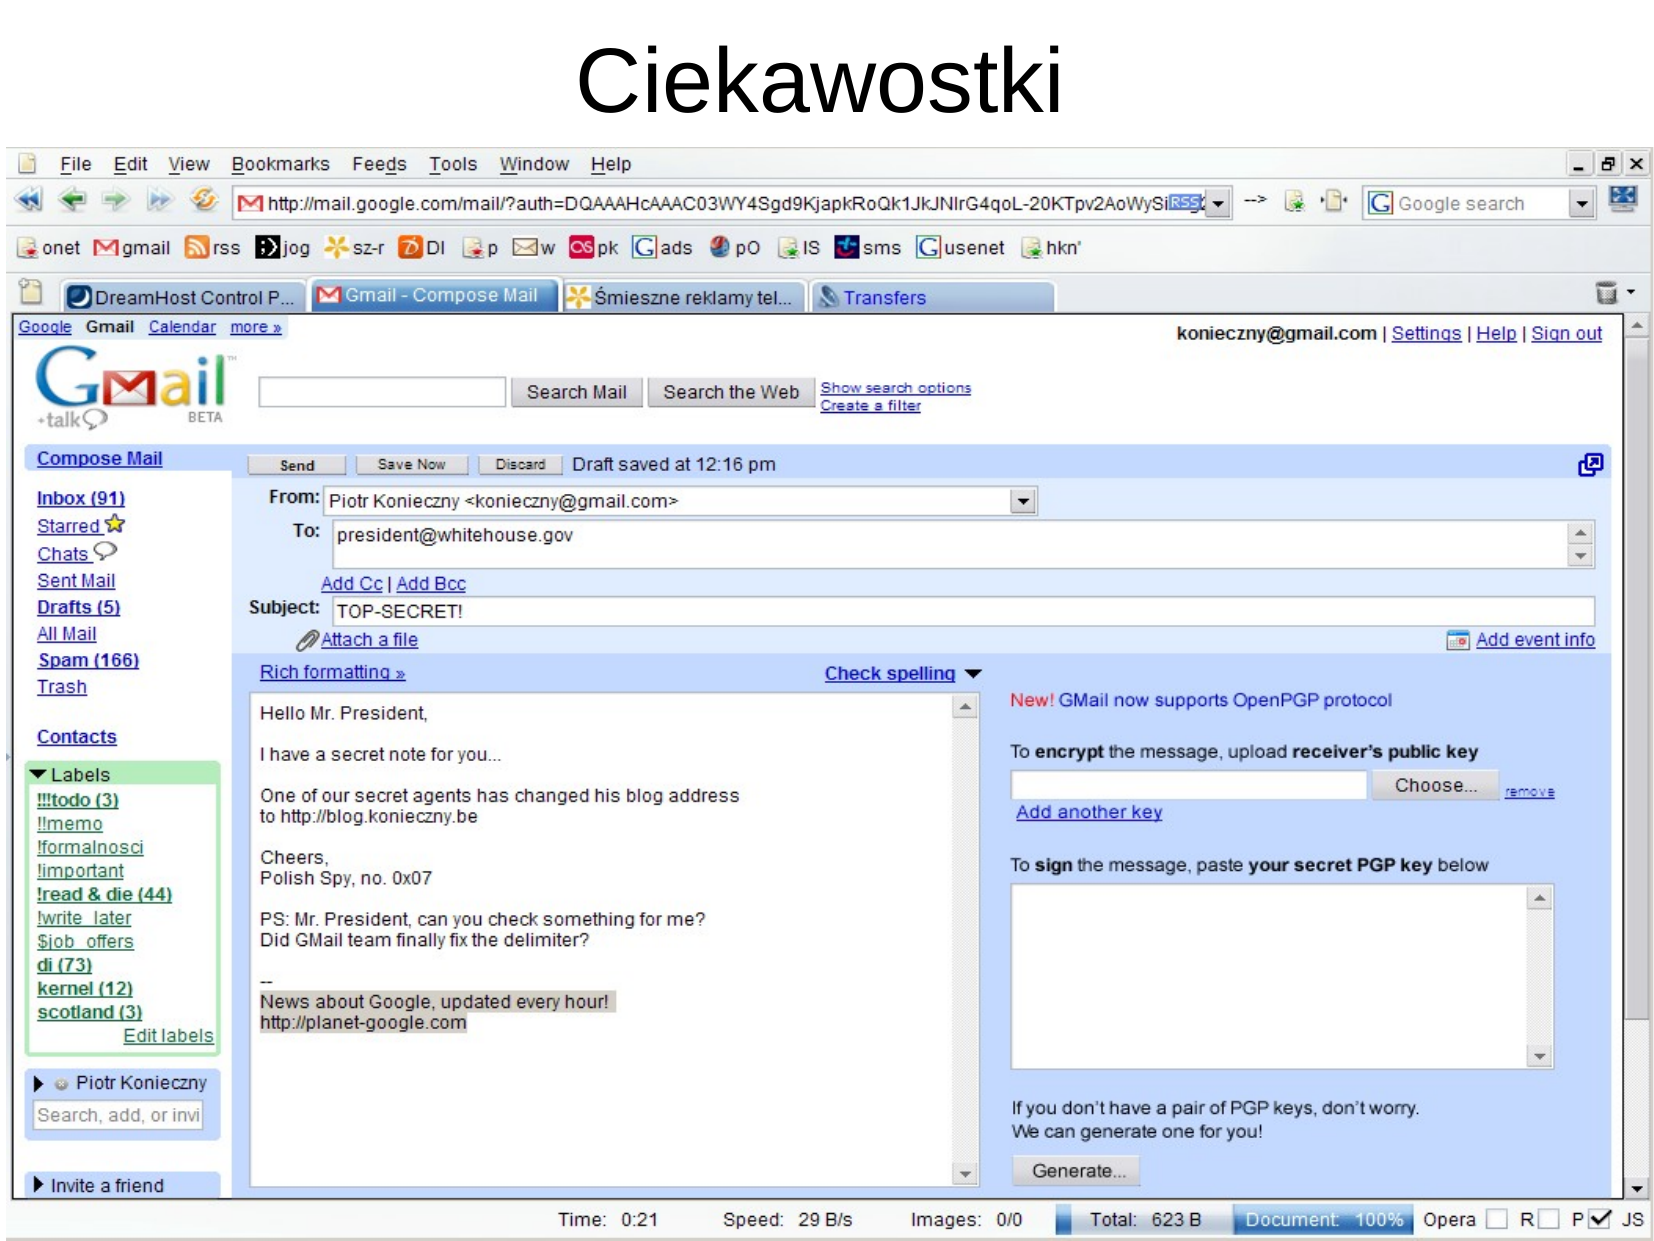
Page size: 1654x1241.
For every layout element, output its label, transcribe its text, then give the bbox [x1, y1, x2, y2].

picture [6, 147, 1654, 1241]
title Ciekawostki [76, 29, 1565, 133]
